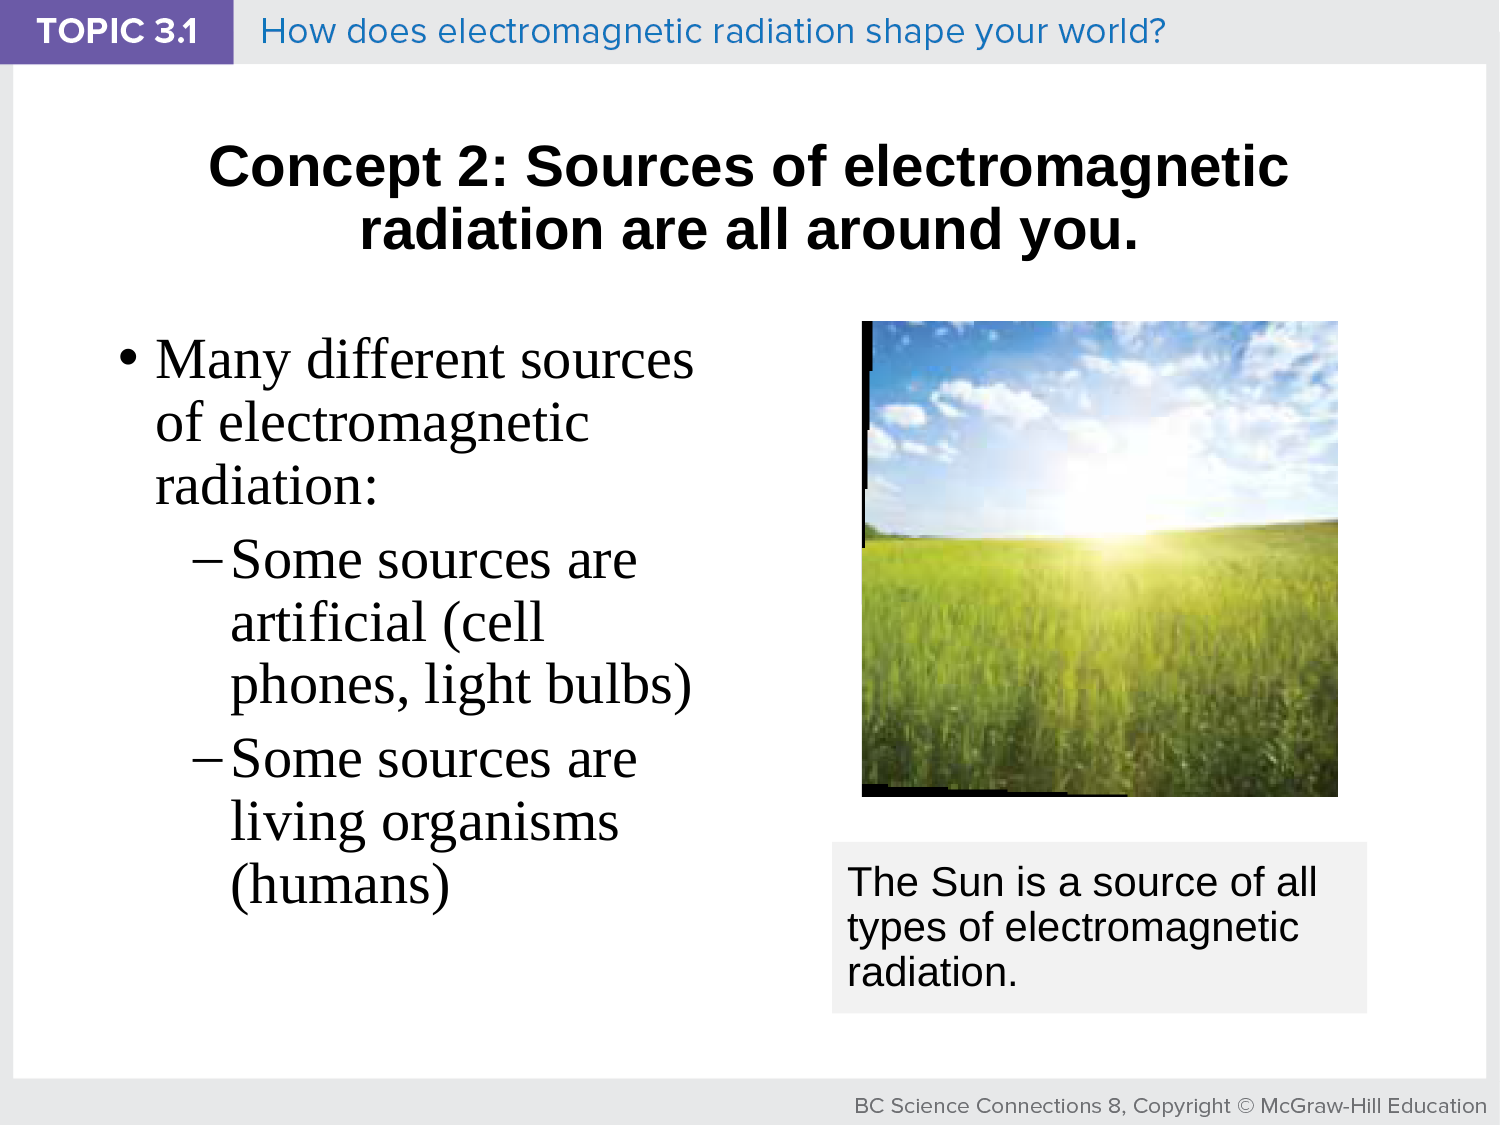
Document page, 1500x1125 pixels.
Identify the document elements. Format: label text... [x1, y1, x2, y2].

list The Sun is a source of all types of electromagnetic radiation. [832, 841, 1368, 1014]
list Many different sources of electromagnetic radiation: Some sources are artificial (cell phones, light bulbs) Some sources are living organisms (humans) [103, 321, 741, 1014]
title Concept 2: Sources of electromagnetic radiation are all around you. [103, 76, 1397, 322]
picture [0, 0, 1500, 1082]
